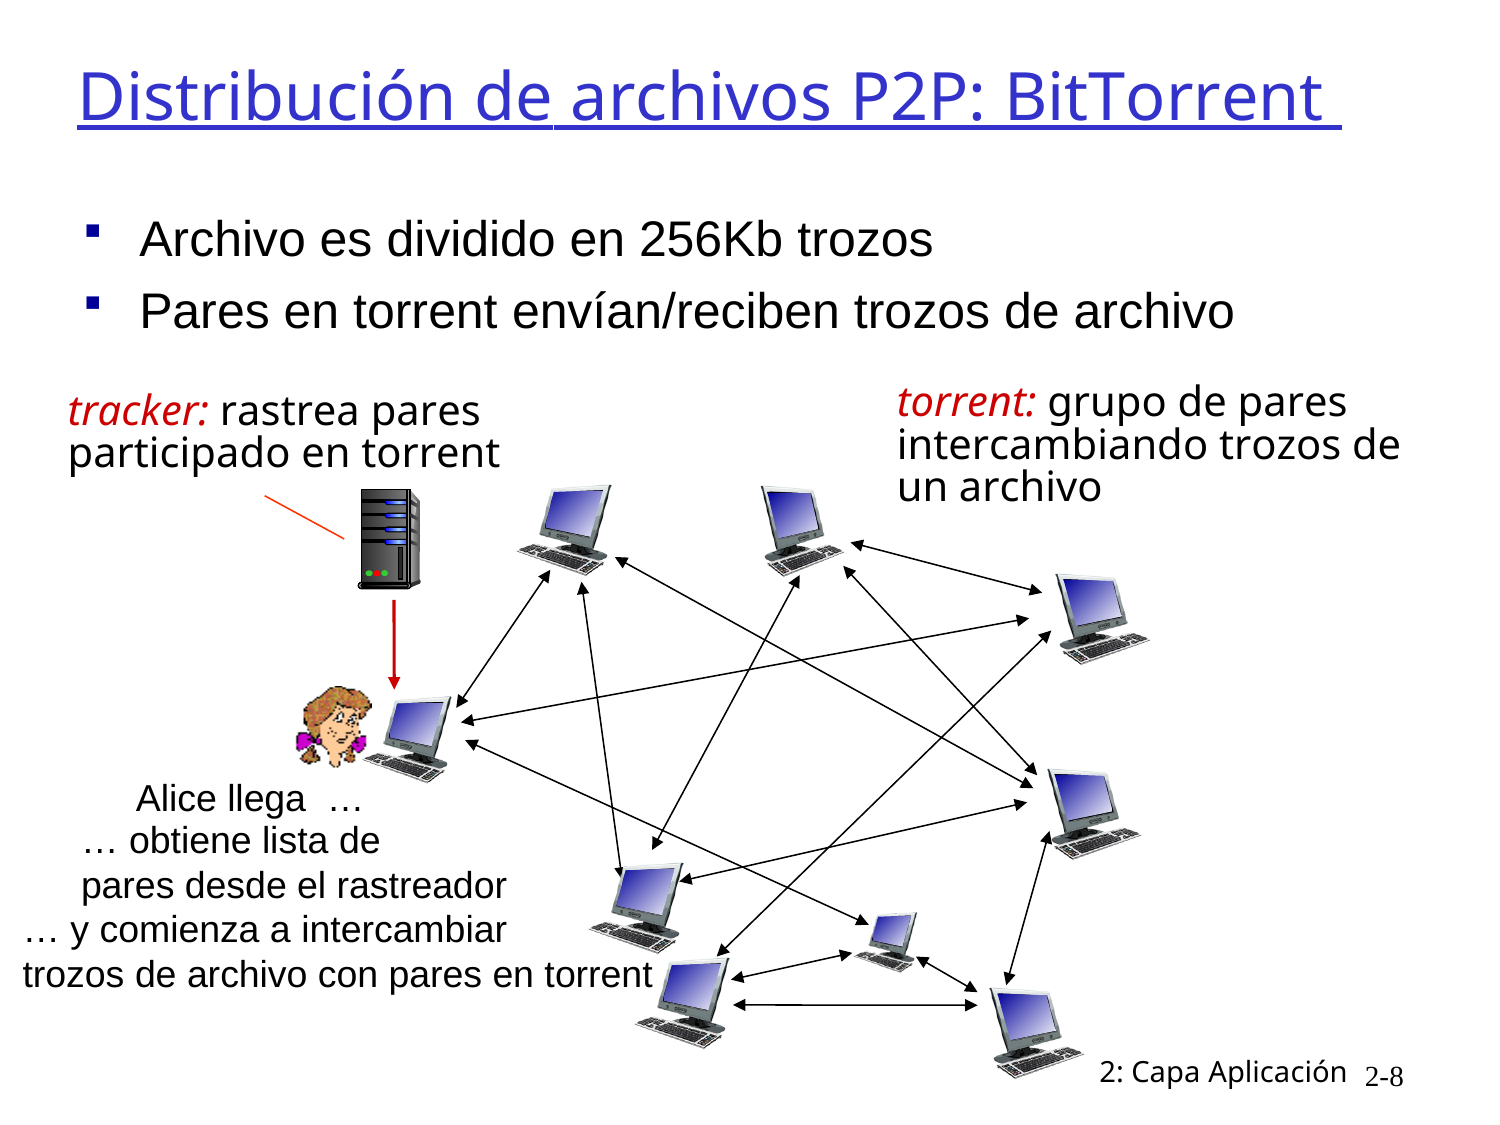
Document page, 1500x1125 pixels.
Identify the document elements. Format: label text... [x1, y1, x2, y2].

text_box Alice llega … [121, 765, 380, 808]
text_box Archivo es dividido en 256Kb trozos Pares en torrent envían/reciben trozos de archivo [68, 198, 1388, 289]
text_box [1054, 774, 1113, 821]
text_box … obtiene lista de pares desde el rastreador [66, 808, 523, 897]
text_box [616, 868, 675, 916]
picture [986, 983, 1107, 1086]
text_box [358, 489, 421, 589]
text_box [871, 915, 912, 947]
text_box tracker: rastrea pares participado en torrent [52, 383, 516, 484]
text_box torrent: grupo de pares intercambiando trozos de un archivo [882, 375, 1464, 519]
title Distribución de archivos P2P: BitTorrent [37, 0, 1426, 188]
text_box [544, 490, 604, 537]
picture [1044, 764, 1164, 867]
picture [758, 481, 864, 584]
text_box [767, 491, 819, 539]
picture [1052, 569, 1173, 672]
picture [565, 858, 732, 1056]
picture [493, 480, 614, 583]
text_box [1063, 579, 1122, 626]
text_box [388, 701, 444, 747]
text_box [997, 993, 1056, 1041]
text_box [662, 963, 722, 1011]
text_box … y comienza a intercambiar trozos de archivo con pares en torrent [7, 897, 611, 1003]
picture [293, 686, 454, 790]
picture [838, 909, 919, 977]
